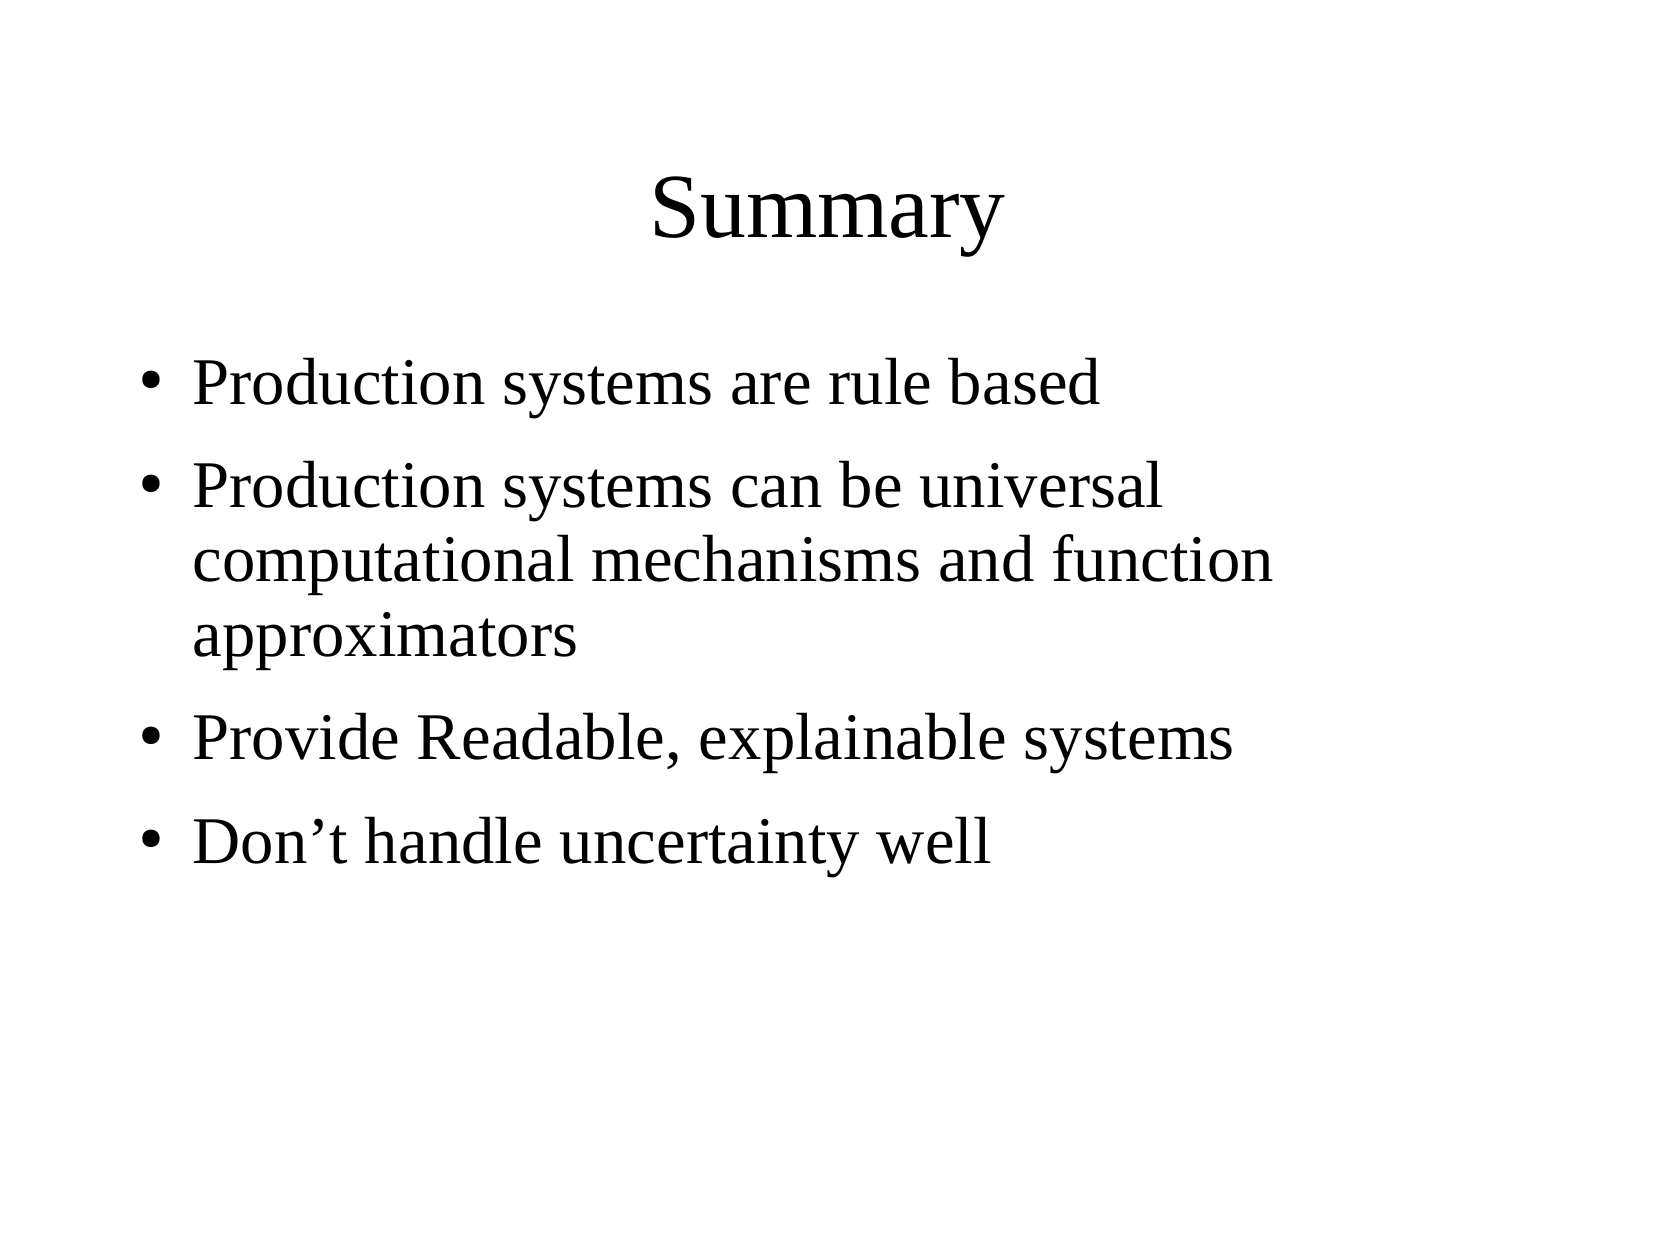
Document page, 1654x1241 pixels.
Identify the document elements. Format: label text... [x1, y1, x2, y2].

title Summary [121, 102, 1534, 311]
list Production systems are rule based Production systems can be universal computational mechanisms and function approximators Provide Readable, explainable systems Don’t handle uncertainty well [121, 344, 1534, 1127]
